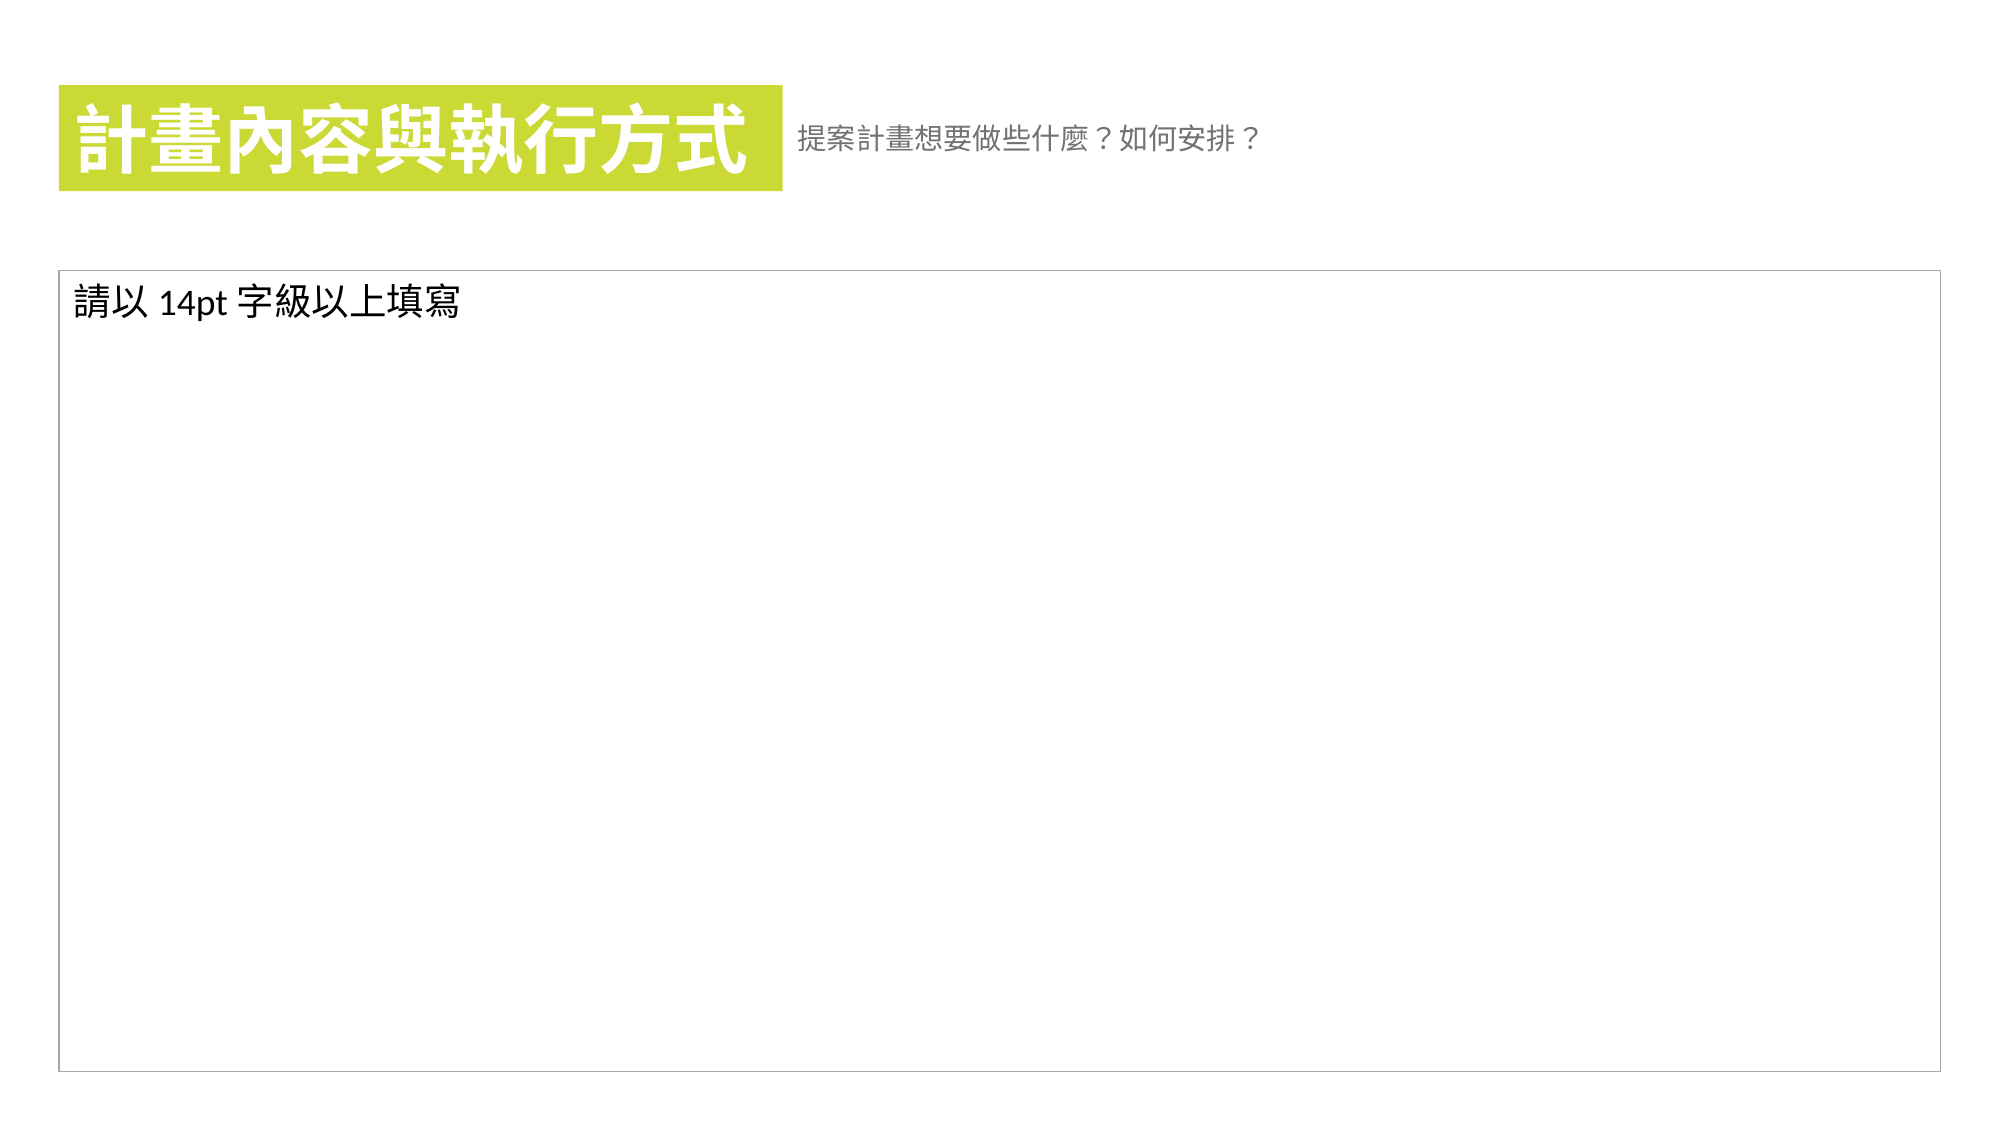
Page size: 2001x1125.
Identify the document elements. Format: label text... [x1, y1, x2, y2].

text_box 計畫內容與執行方式 [58, 85, 783, 192]
text_box 提案計畫想要做些什麼？如何安排？ [782, 112, 1374, 163]
text_box 請以14pt字級以上填寫 [58, 270, 1941, 1072]
